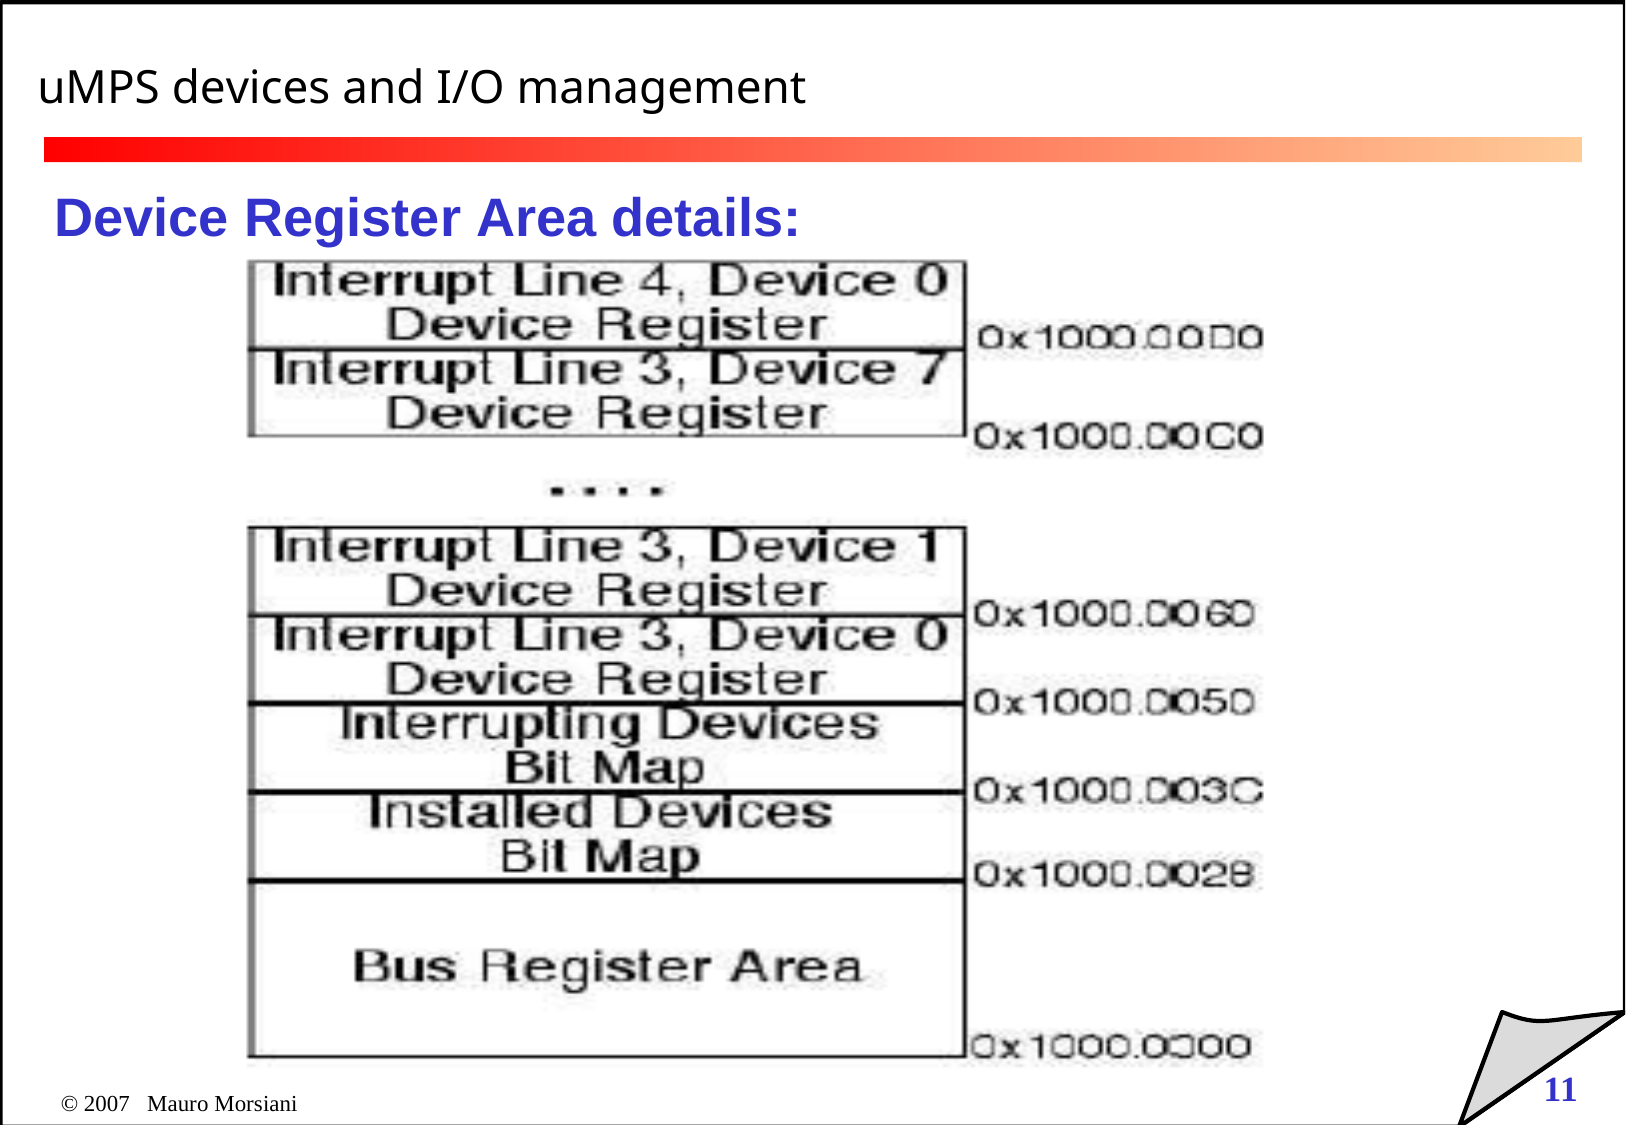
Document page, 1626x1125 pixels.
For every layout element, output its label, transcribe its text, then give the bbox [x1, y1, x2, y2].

picture [245, 595, 1272, 1071]
title uMPS devices and I/O management [37, 44, 1587, 130]
list Device Register Area details: [54, 187, 1557, 595]
